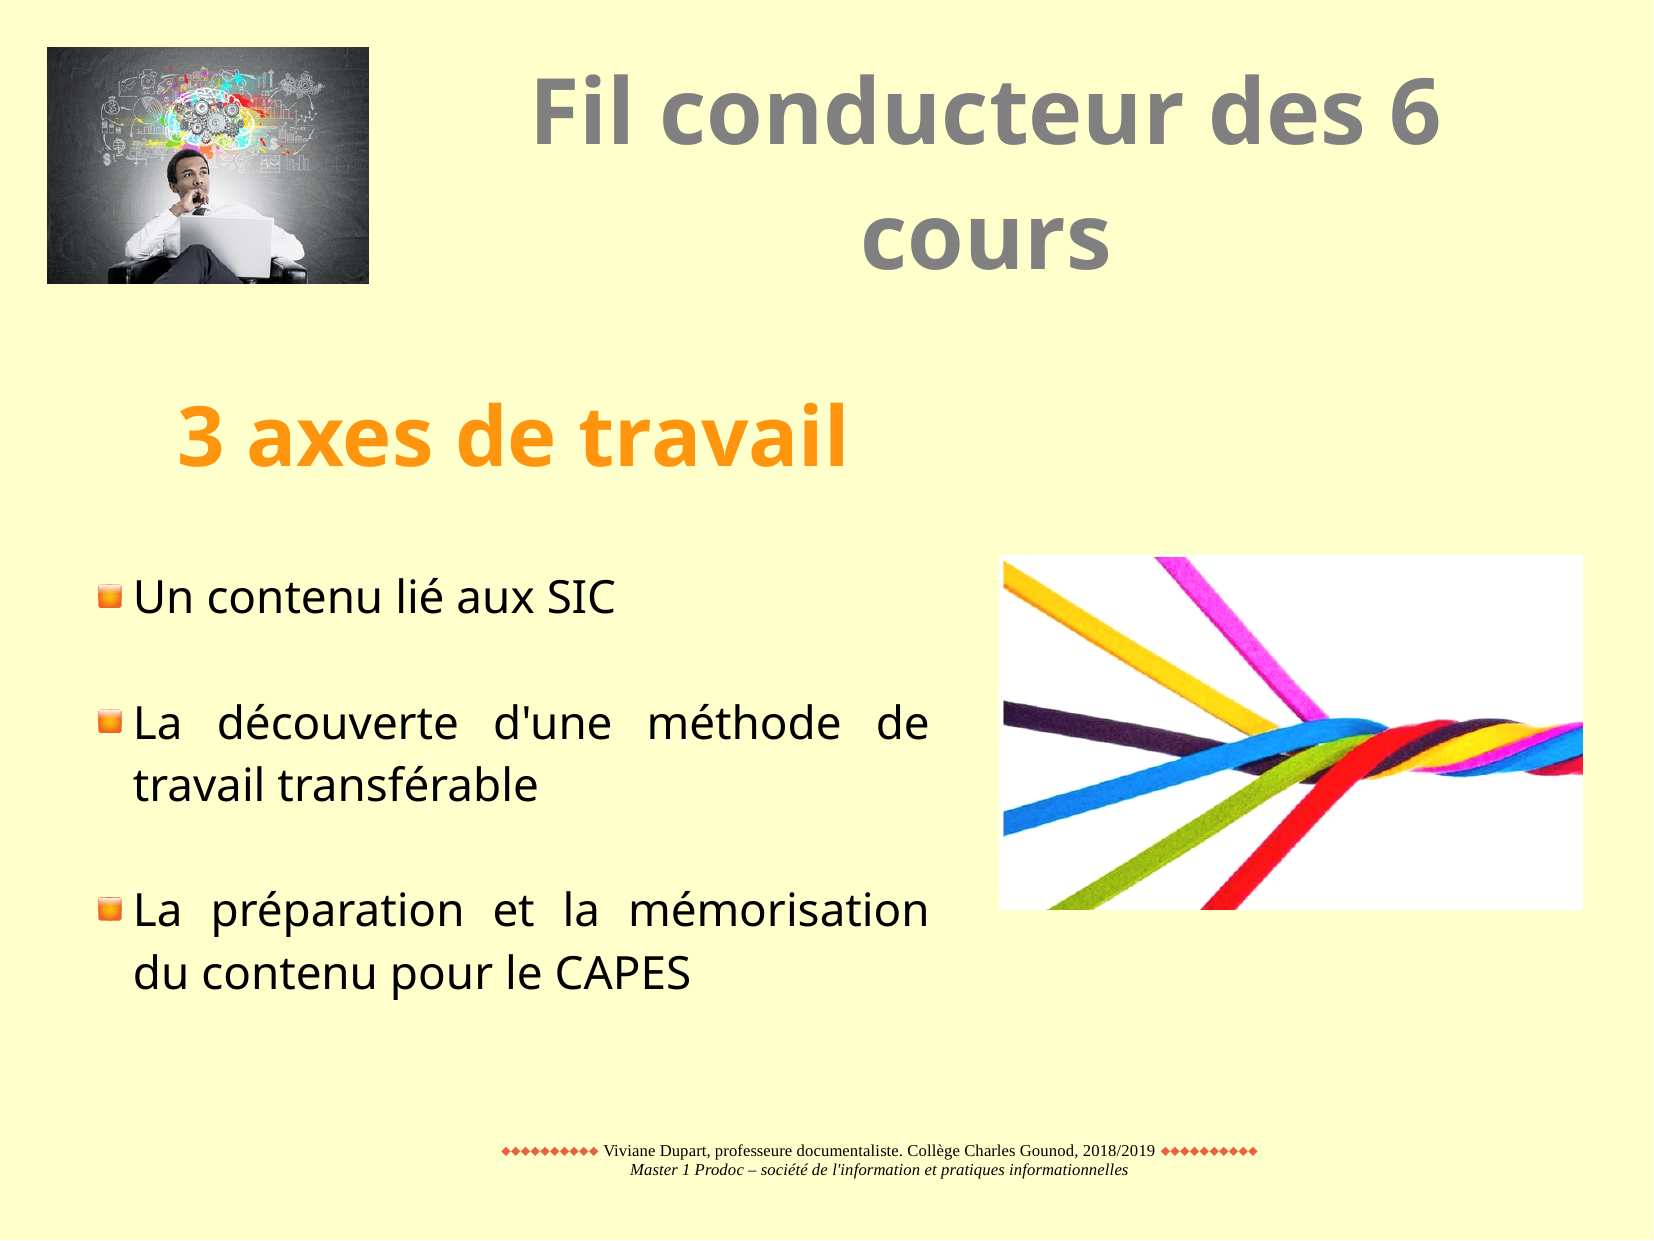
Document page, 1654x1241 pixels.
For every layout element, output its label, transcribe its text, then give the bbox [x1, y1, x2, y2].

title Fil conducteur des 6 cours [437, 47, 1536, 296]
picture [47, 47, 369, 284]
picture [999, 555, 1583, 910]
text_box 3 axes de travail Un contenu lié aux SIC La découverte d'une méthode de travail transférable La préparation et la mémorisation du contenu pour le CAPES [82, 370, 945, 1075]
subtitle  Viviane Dupart, professeure documentaliste. Collège Charles Gounod, 2018/2019  Master 1 Prodoc – société de l'information et pratiques informationnelles [330, 1122, 1430, 1199]
